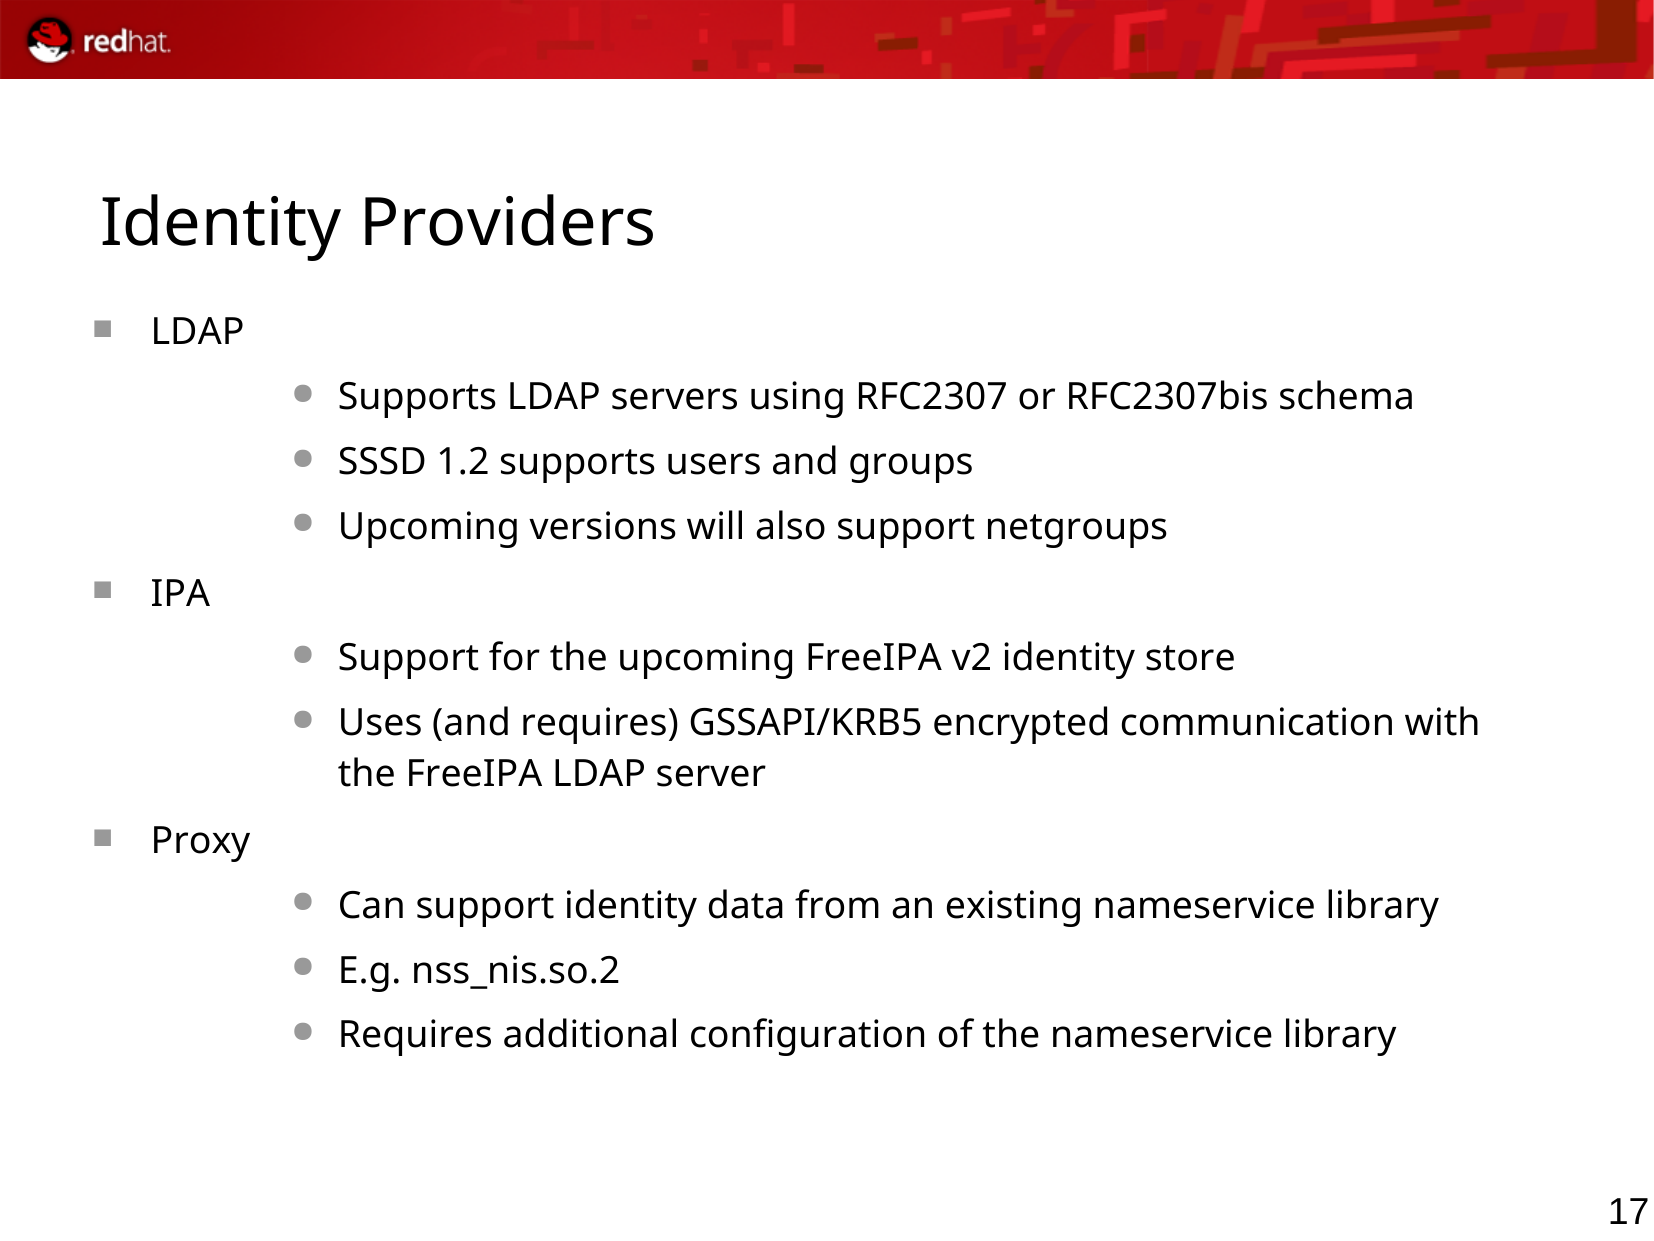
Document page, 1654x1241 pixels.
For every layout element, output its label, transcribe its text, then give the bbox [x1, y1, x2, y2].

title Identity Providers [100, 171, 1506, 267]
list LDAP Supports LDAP servers using RFC2307 or RFC2307bis schema SSSD 1.2 supports users and groups Upcoming versions will also support netgroups IPA Support for the upcoming FreeIPA v2 identity store Uses (and requires) GSSAPI/KRB5 encrypted communication with the FreeIPA LDAP server Proxy Can support identity data from an existing nameservice library E.g. nss_nis.so.2 Requires additional configuration of the nameservice library [94, 304, 1500, 1159]
picture [0, 0, 1654, 79]
